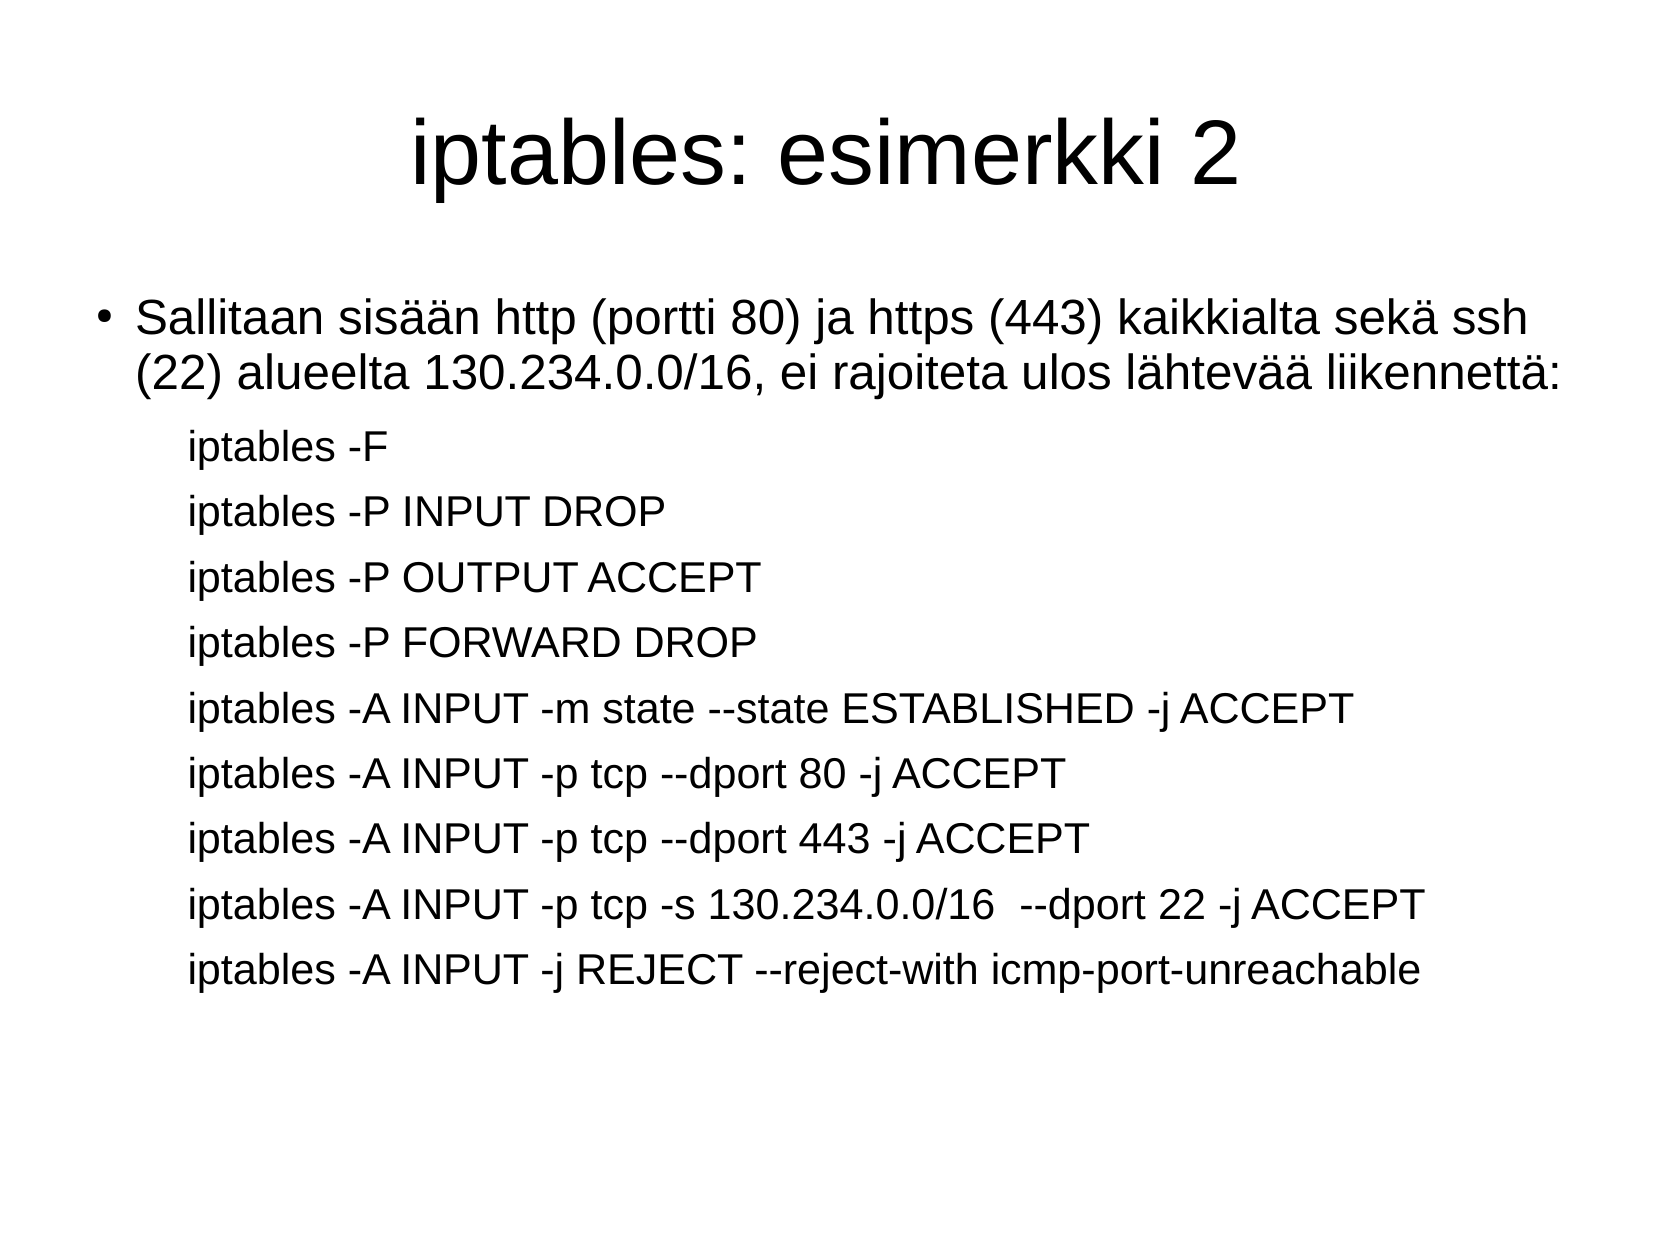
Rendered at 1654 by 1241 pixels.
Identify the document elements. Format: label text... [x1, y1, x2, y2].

list Sallitaan sisään http (portti 80) ja https (443) kaikkialta sekä ssh (22) alueelta 130.234.0.0/16, ei rajoiteta ulos lähtevää liikennettä: iptables -F iptables -P INPUT DROP iptables -P OUTPUT ACCEPT iptables -P FORWARD DROP iptables -A INPUT -m state --state ESTABLISHED -j ACCEPT iptables -A INPUT -p tcp --dport 80 -j ACCEPT iptables -A INPUT -p tcp --dport 443 -j ACCEPT iptables -A INPUT -p tcp -s 130.234.0.0/16 --dport 22 -j ACCEPT iptables -A INPUT -j REJECT --reject-with icmp-port-unreachable [82, 290, 1571, 1010]
title iptables: esimerkki 2 [82, 49, 1571, 257]
